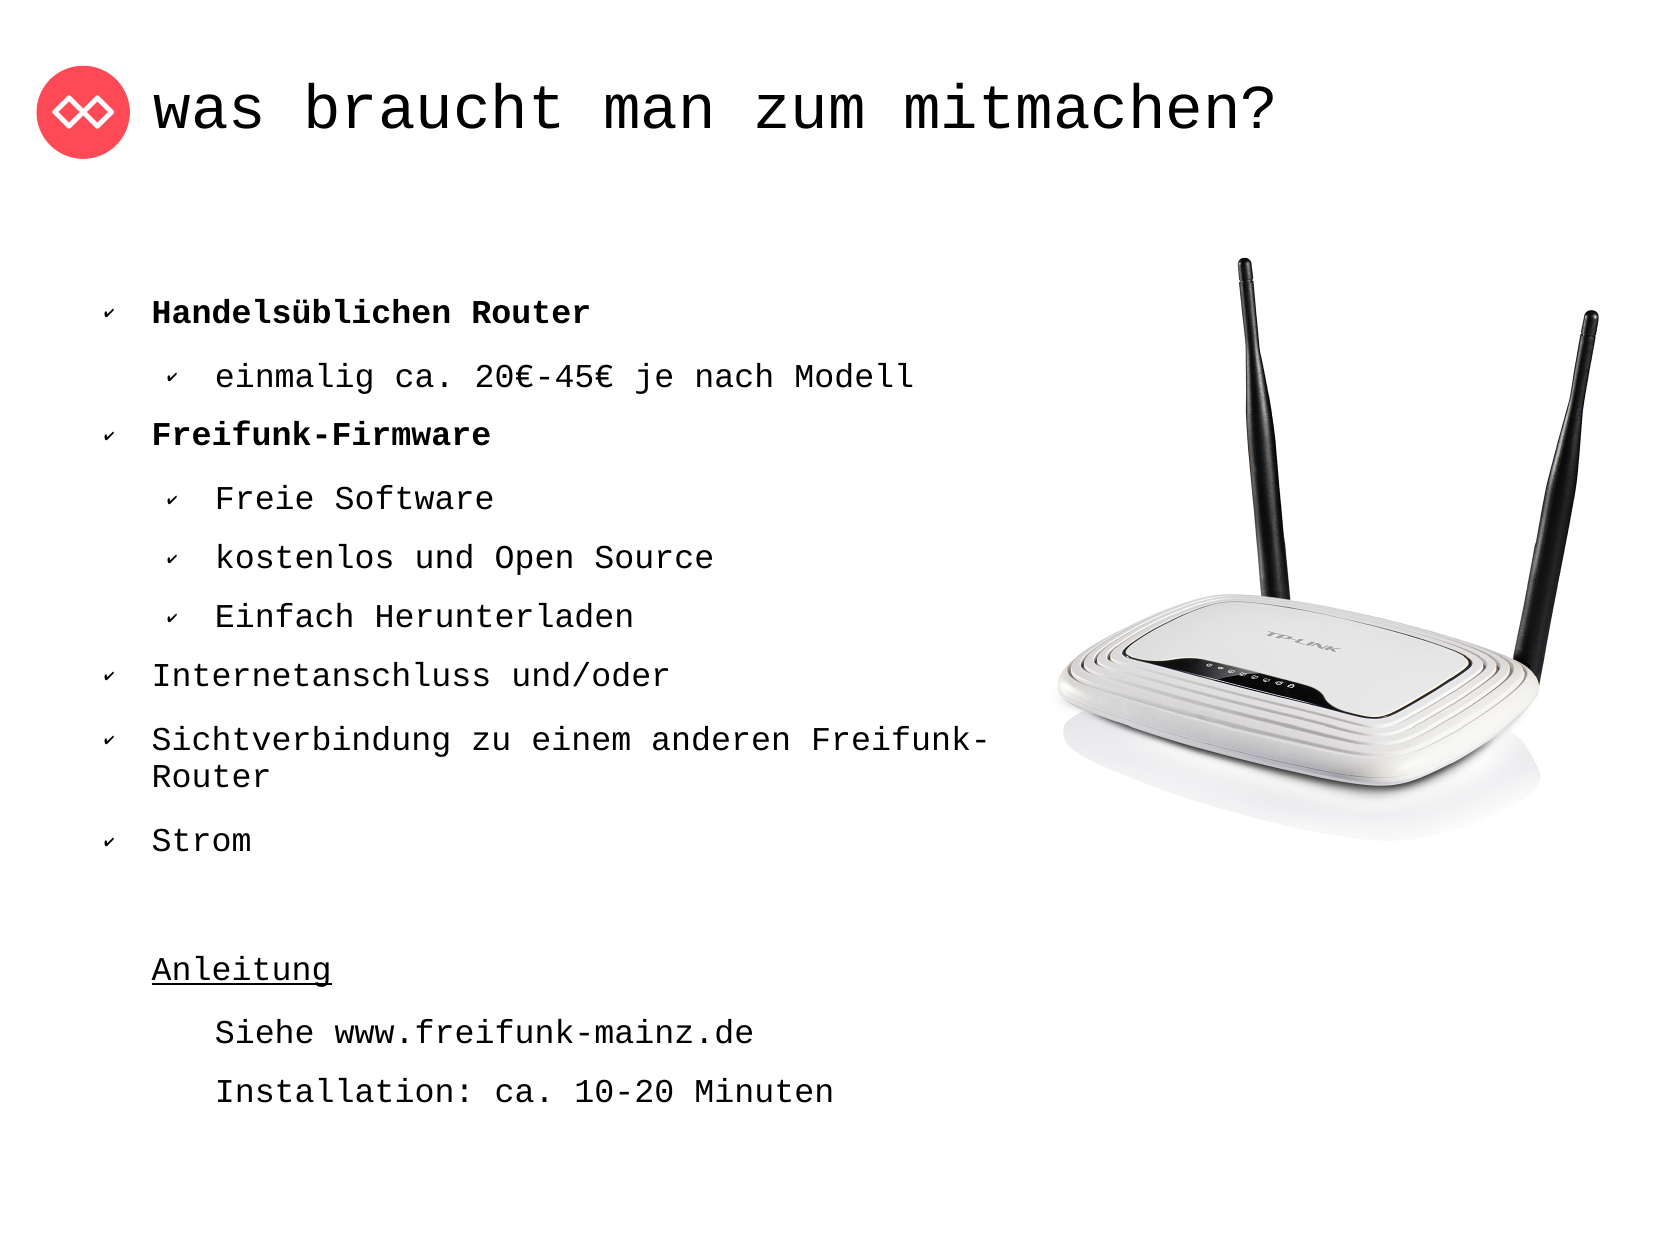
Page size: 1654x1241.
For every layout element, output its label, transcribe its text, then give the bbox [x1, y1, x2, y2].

title was braucht man zum mitmachen? [153, 8, 1642, 216]
picture [1033, 236, 1617, 865]
picture [17, 46, 149, 178]
list Handelsüblichen Router einmalig ca. 20€-45€ je nach Modell Freifunk-Firmware Freie Software kostenlos und Open Source Einfach Herunterladen Internetanschluss und/oder Sichtverbindung zu einem anderen Freifunk-Router Strom Anleitung Siehe www.freifunk-mainz.de Installation: ca. 10-20 Minuten [88, 295, 1093, 1114]
